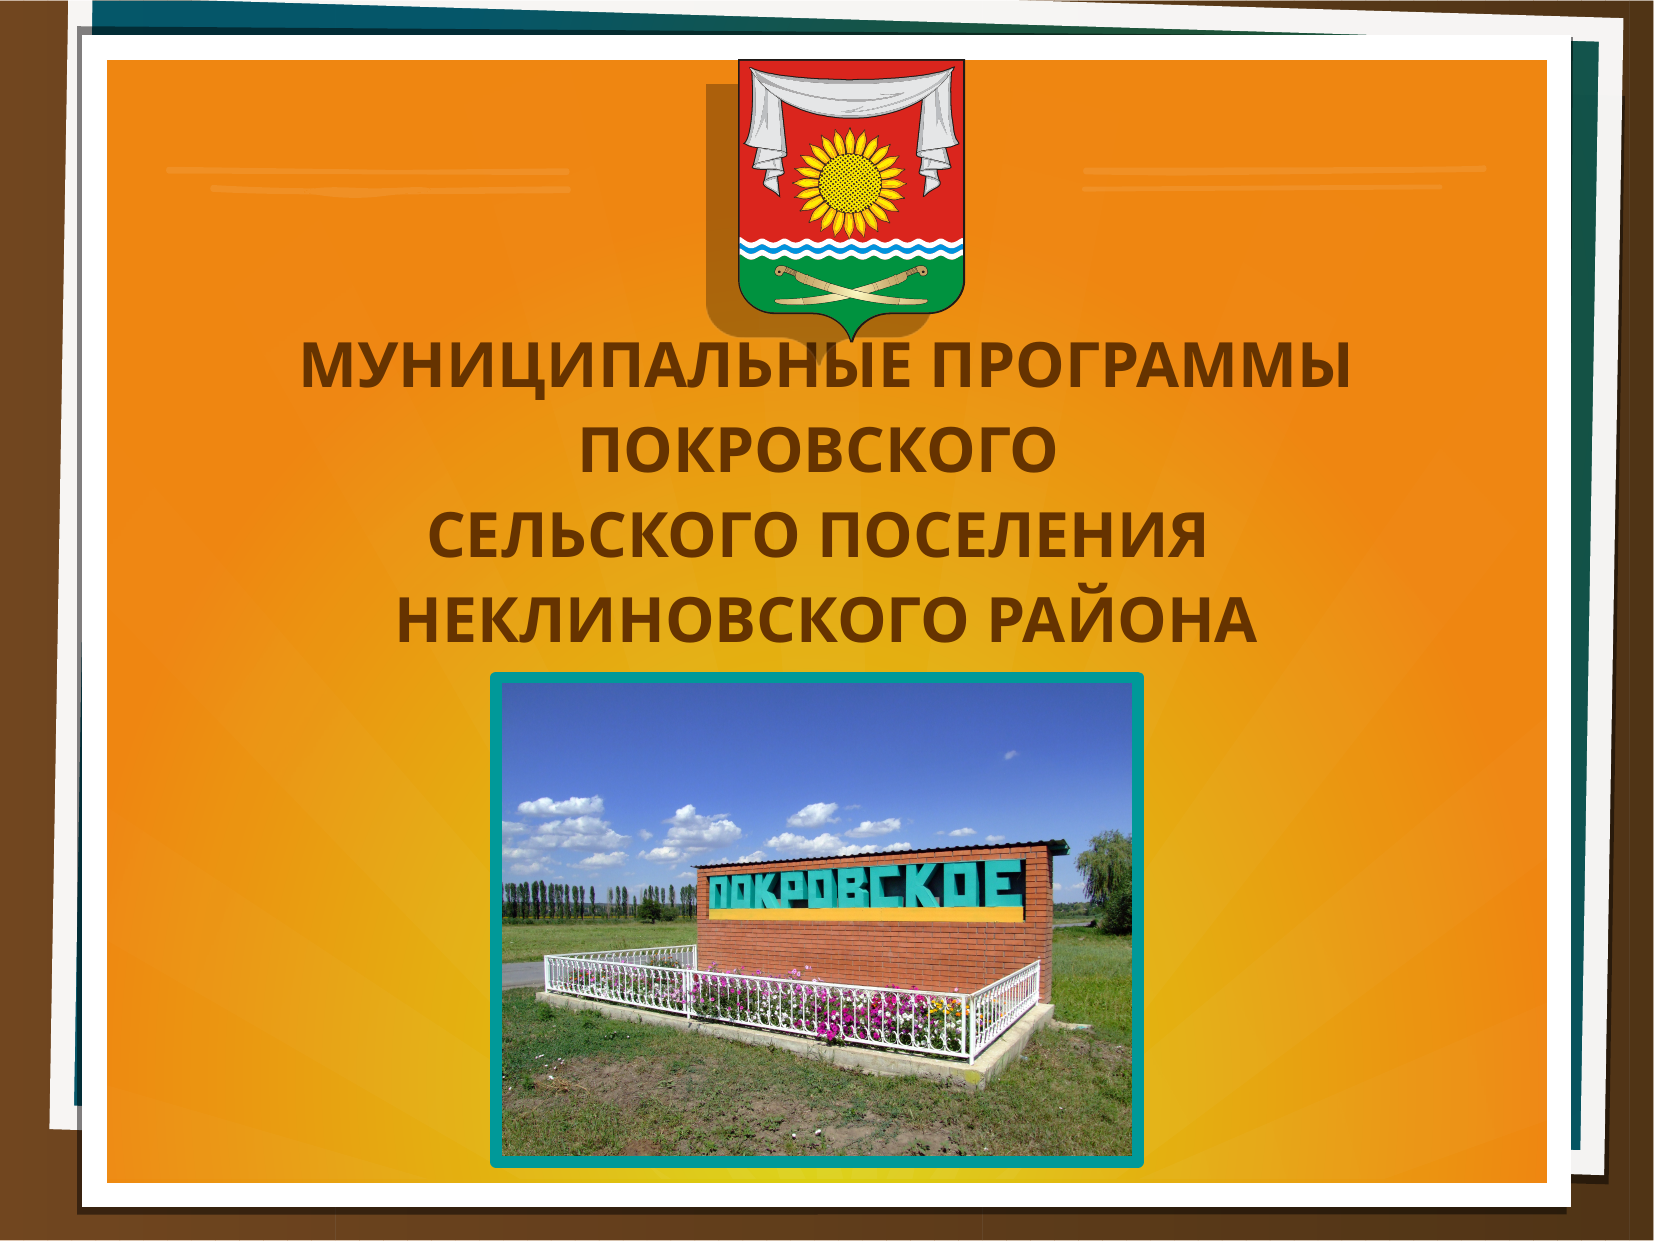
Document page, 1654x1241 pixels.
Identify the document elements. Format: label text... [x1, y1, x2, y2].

text_box МУНИЦИПАЛЬНЫЕ ПРОГРАММЫ ПОКРОВСКОГО СЕЛЬСКОГО ПОСЕЛЕНИЯ НЕКЛИНОВСКОГО РАЙОНА [147, 312, 1506, 768]
picture [501, 683, 1132, 1156]
picture [738, 59, 966, 343]
